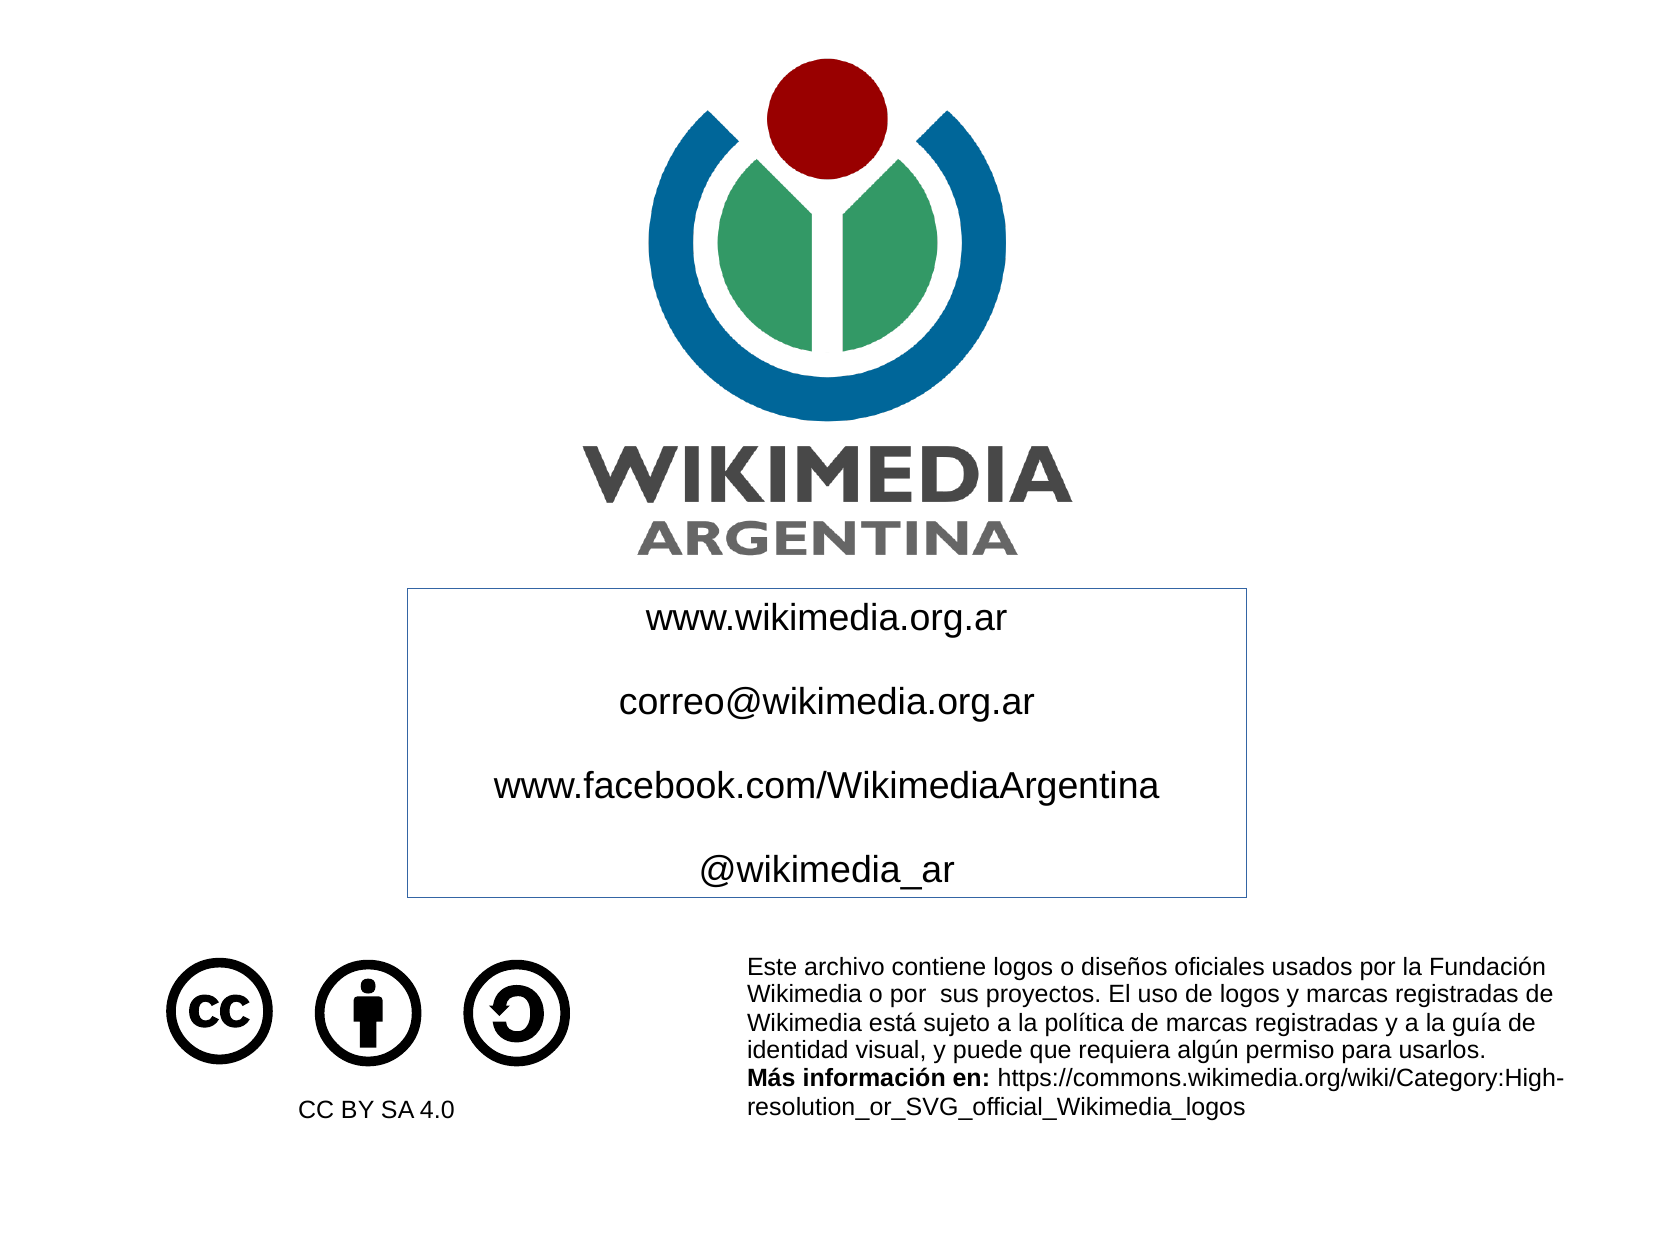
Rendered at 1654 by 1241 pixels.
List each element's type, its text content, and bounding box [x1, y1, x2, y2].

picture [165, 956, 274, 1066]
picture [313, 958, 423, 1068]
text_box www.wikimedia.org.ar correo@wikimedia.org.ar www.facebook.com/WikimediaArgentina @wikimedia_ar [407, 588, 1247, 898]
picture [549, 35, 1105, 588]
text_box CC BY SA 4.0 [283, 1088, 473, 1146]
picture [462, 958, 571, 1068]
text_box Este archivo contiene logos o diseños oficiales usados por la Fundación Wikimedia o por sus proyectos. El uso de logos y marcas registradas de Wikimedia está sujeto a la política de marcas registradas y a la guía de identidad visual, y puede que requiera algún permiso para usarlos. Más información en: https://commons.wikimedia.org/wiki/Category:High-resolution_or_SVG_official_Wikimedia_logos [732, 944, 1583, 1156]
